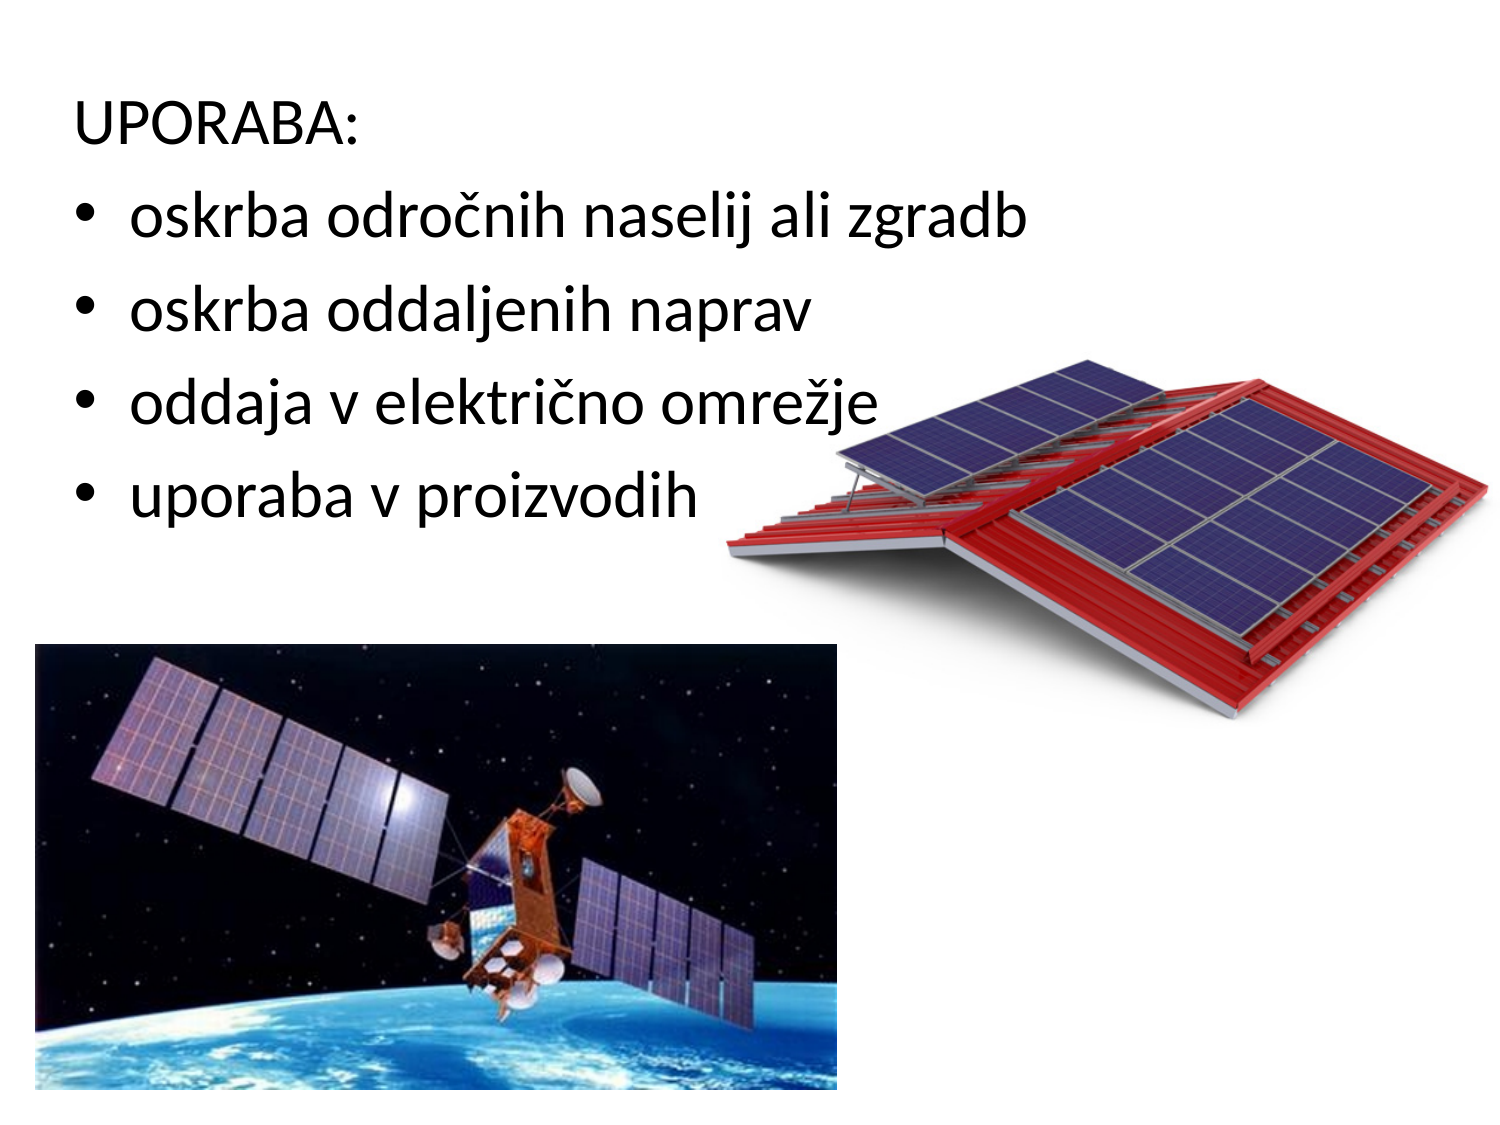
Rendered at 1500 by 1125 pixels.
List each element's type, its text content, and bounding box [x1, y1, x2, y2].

picture [35, 644, 837, 1090]
list UPORABA: oskrba odročnih naselij ali zgradb oskrba oddaljenih naprav oddaja v električno omrežje uporaba v proizvodih [58, 70, 1409, 813]
picture [1409, 351, 1500, 731]
